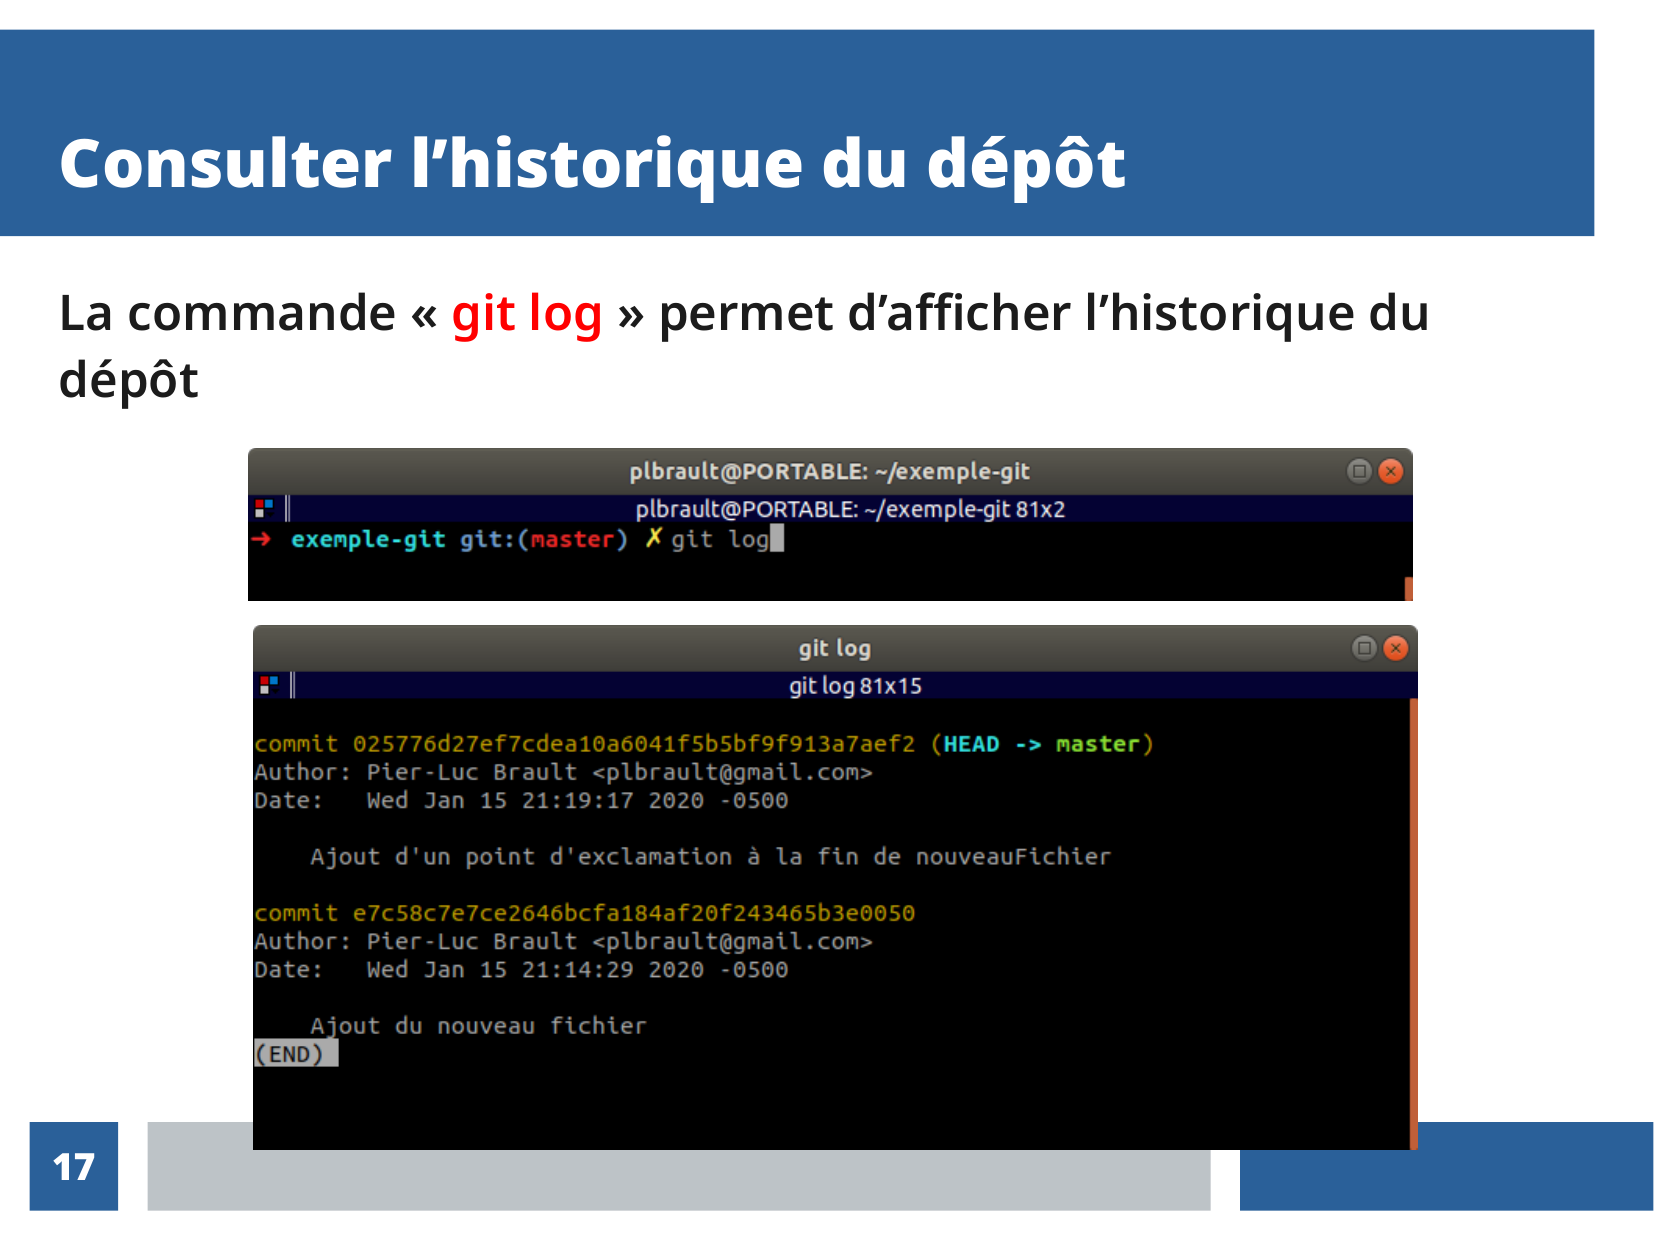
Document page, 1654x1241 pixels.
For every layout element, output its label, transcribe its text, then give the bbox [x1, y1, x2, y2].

title Consulter l’historique du dépôt [59, 59, 1595, 207]
list La commande « git log » permet d’afficher l’historique du dépôt [59, 277, 1565, 414]
picture [248, 448, 1413, 601]
picture [253, 625, 1418, 1150]
